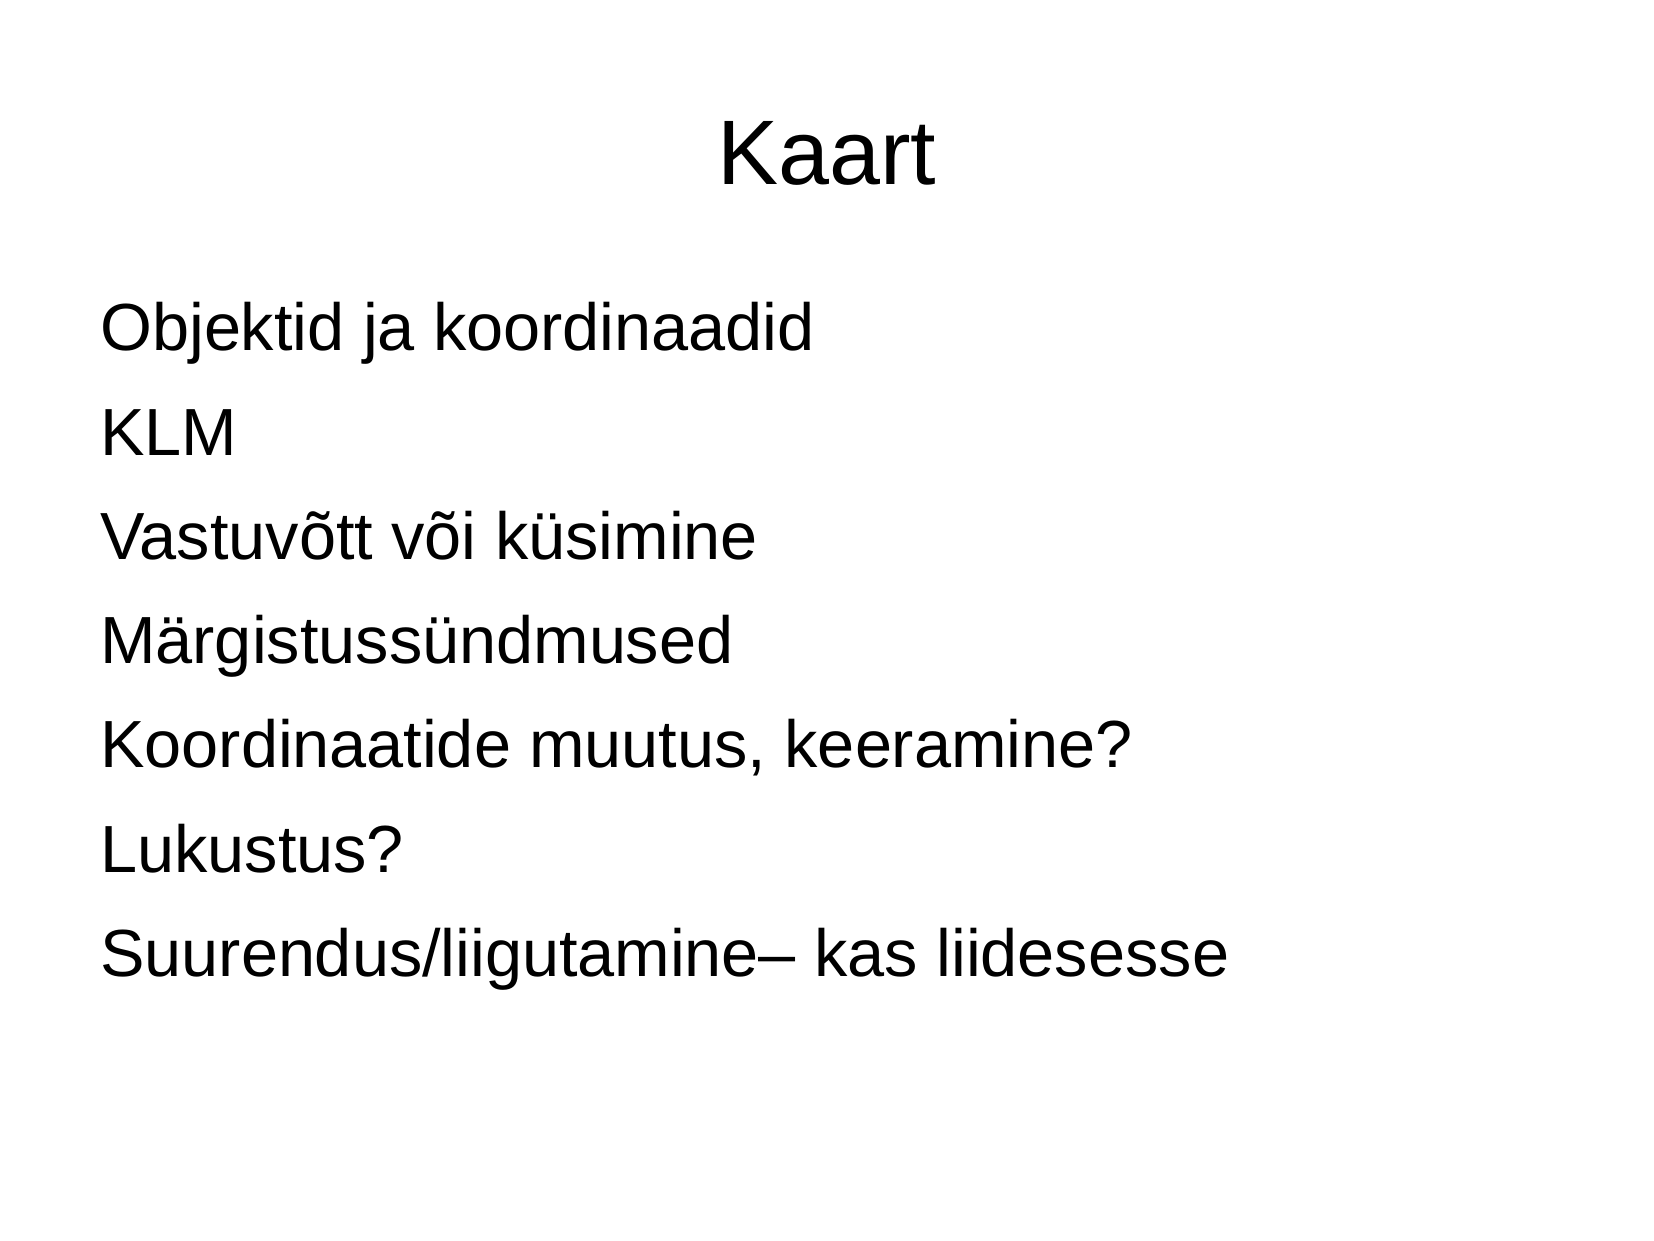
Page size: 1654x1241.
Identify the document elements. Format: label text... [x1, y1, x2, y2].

title Kaart [82, 56, 1571, 250]
list Objektid ja koordinaadid KLM Vastuvõtt või küsimine Märgistussündmused Koordinaatide muutus, keeramine? Lukustus? Suurendus/liigutamine– kas liidesesse [82, 290, 1571, 1094]
